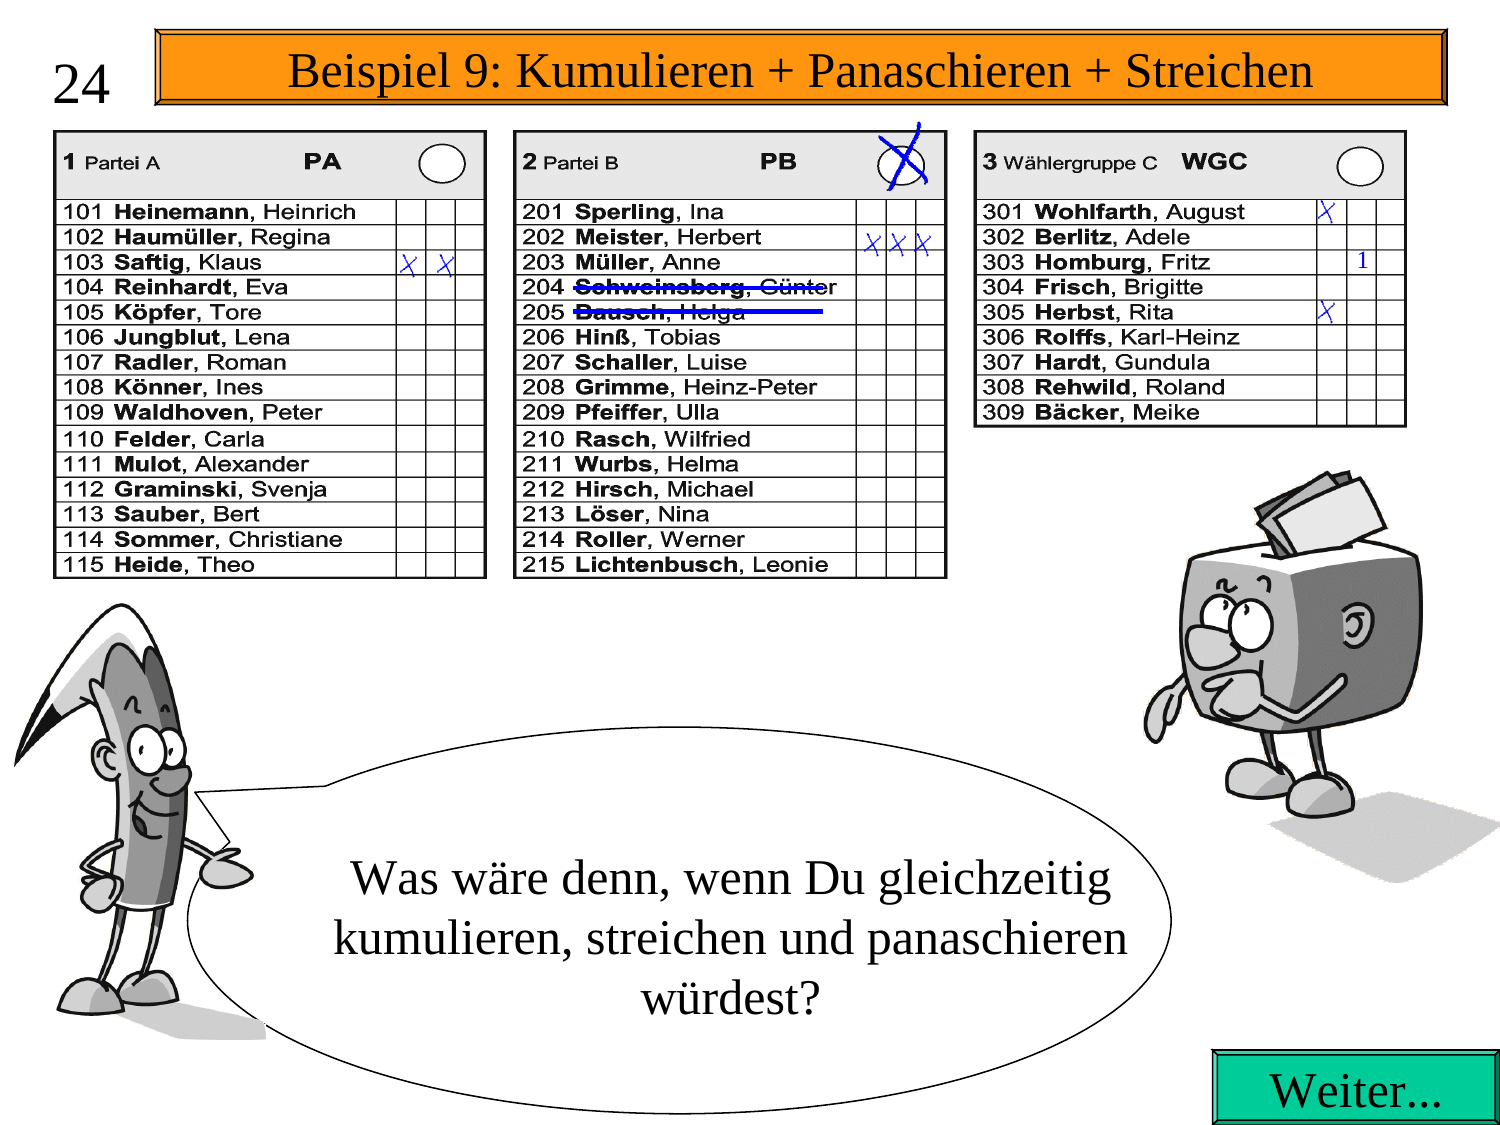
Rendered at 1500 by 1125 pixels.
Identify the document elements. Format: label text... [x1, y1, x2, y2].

text_box Weiter... [1218, 1055, 1495, 1120]
text_box 1 [1341, 235, 1405, 299]
picture [8, 592, 266, 1040]
text_box Beispiel 9: Kumulieren + Panaschieren + Streichen [161, 35, 1442, 99]
picture [53, 119, 1500, 883]
text_box 24 [37, 37, 138, 138]
text_box Was wäre denn, wenn Du gleichzeitig kumulieren, streichen und panaschieren würdest? [266, 727, 1172, 1114]
